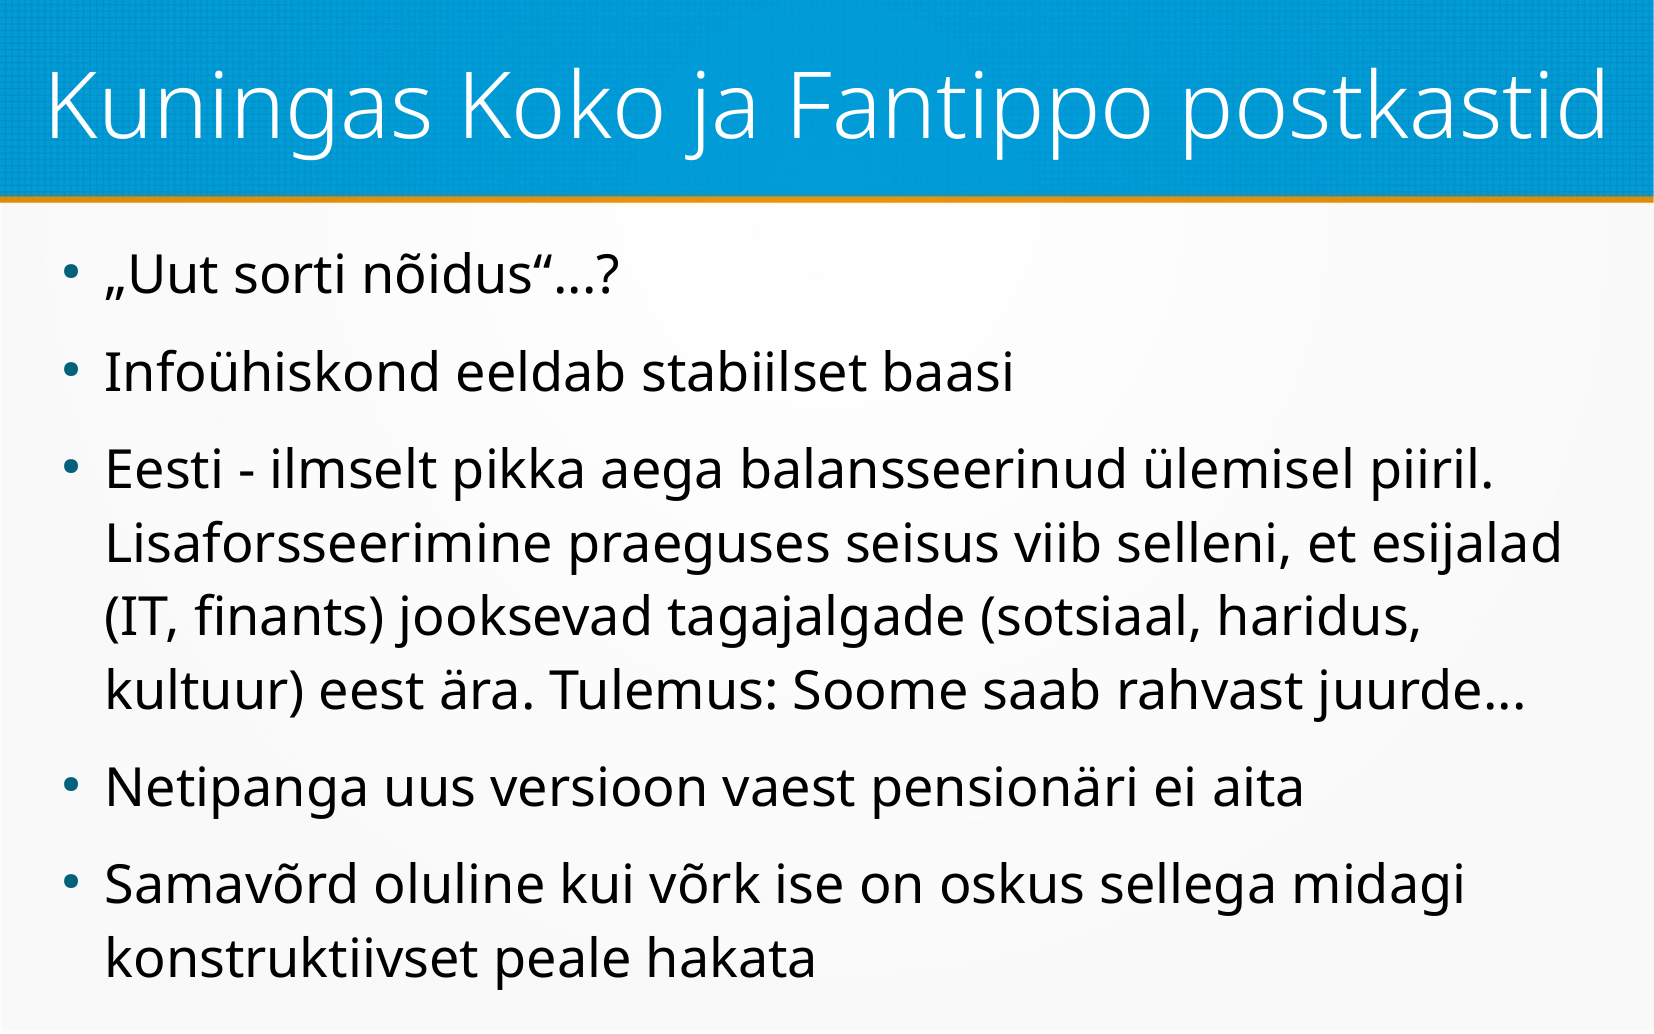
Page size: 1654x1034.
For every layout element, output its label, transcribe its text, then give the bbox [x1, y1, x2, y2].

list „Uut sorti nõidus“...? Infoühiskond eeldab stabiilset baasi Eesti - ilmselt pikka aega balansseerinud ülemisel piiril. Lisaforsseerimine praeguses seisus viib selleni, et esijalad (IT, finants) jooksevad tagajalgade (sotsiaal, haridus, kultuur) eest ära. Tulemus: Soome saab rahvast juurde... Netipanga uus versioon vaest pensionäri ei aita Samavõrd oluline kui võrk ise on oskus sellega midagi konstruktiivset peale hakata [47, 236, 1607, 1002]
title Kuningas Koko ja Fantippo postkastid [43, 0, 1619, 166]
picture [0, 195, 1654, 1034]
